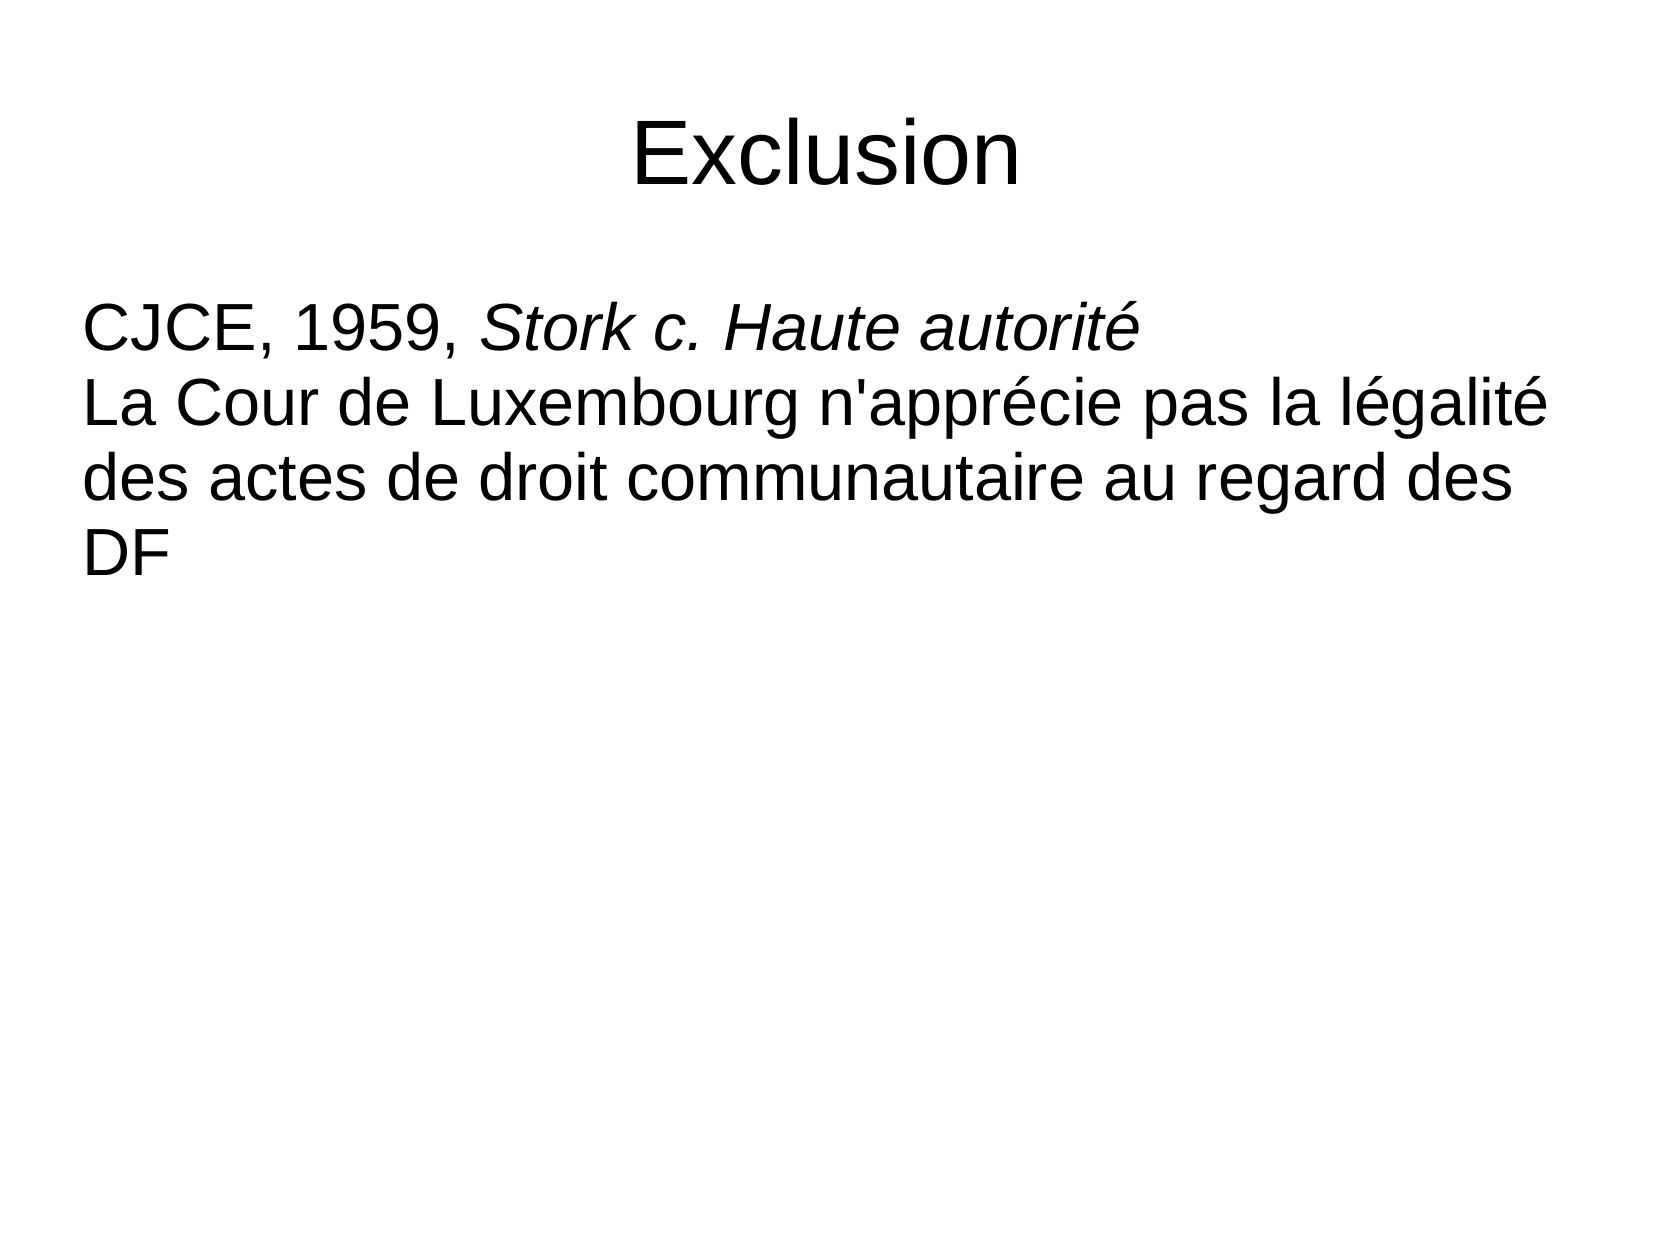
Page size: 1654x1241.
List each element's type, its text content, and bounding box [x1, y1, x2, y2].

title Exclusion [82, 49, 1571, 257]
list CJCE, 1959, Stork c. Haute autorité La Cour de Luxembourg n'apprécie pas la légalité des actes de droit communautaire au regard des DF [82, 290, 1571, 1010]
